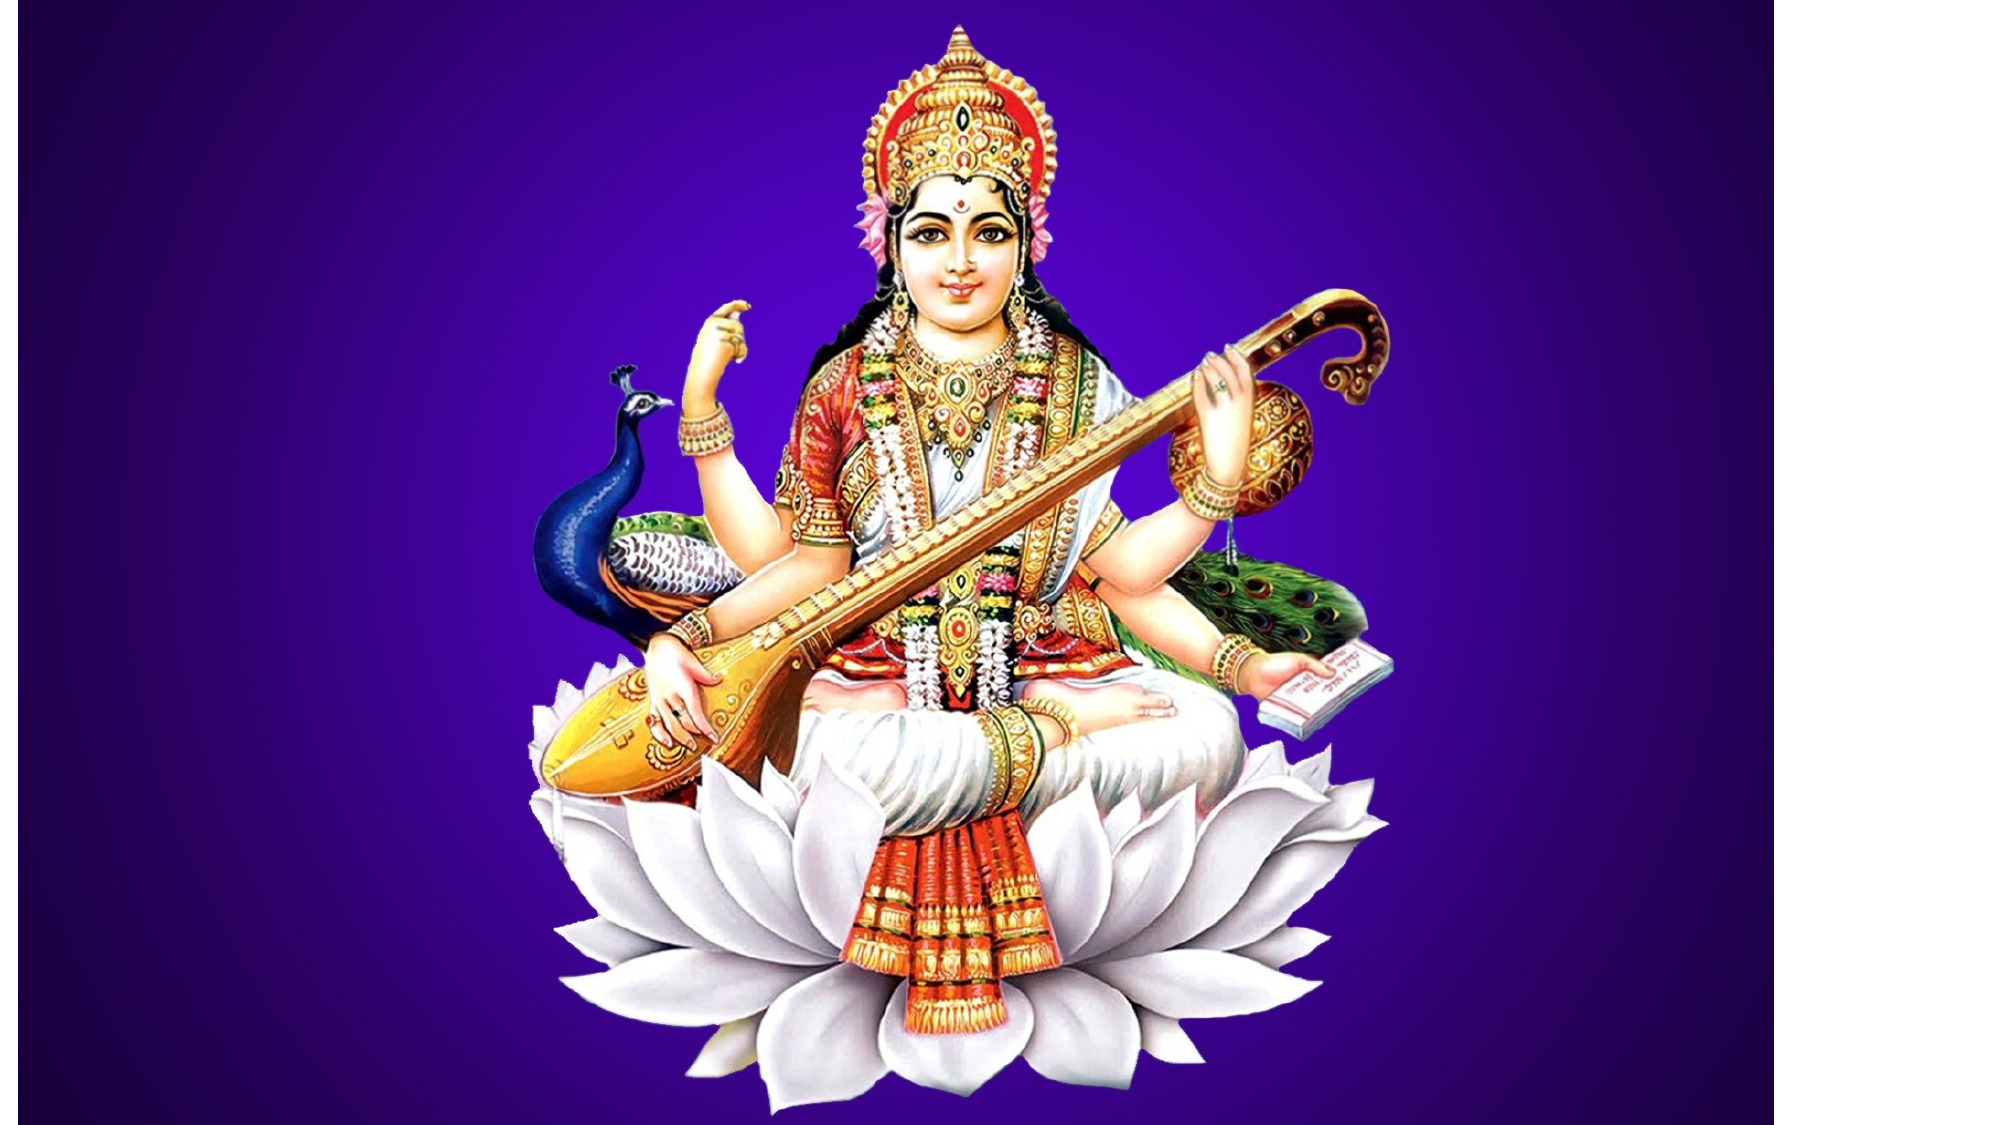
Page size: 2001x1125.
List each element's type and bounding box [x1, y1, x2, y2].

picture [18, 0, 1774, 1125]
